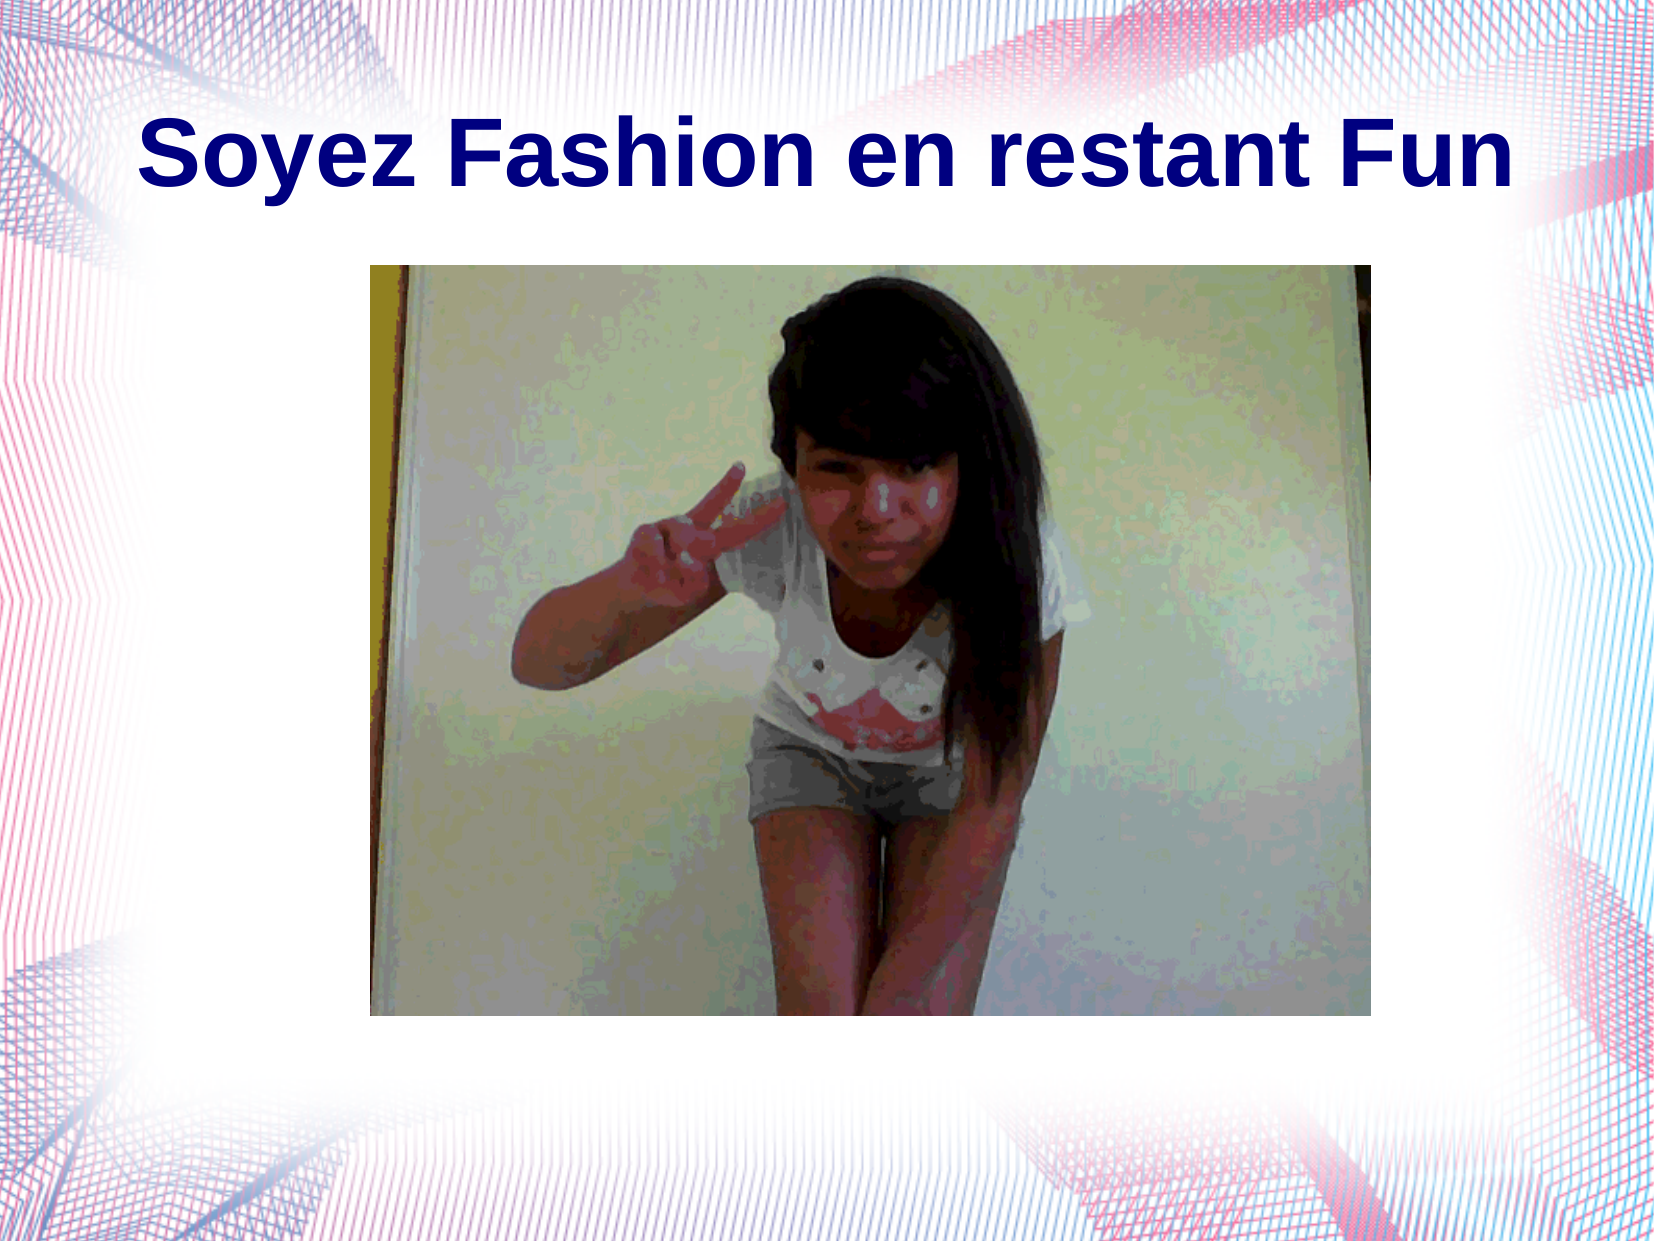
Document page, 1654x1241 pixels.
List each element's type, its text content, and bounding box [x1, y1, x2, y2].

picture [0, 0, 1654, 1241]
title Soyez Fashion en restant Fun [82, 49, 1571, 257]
